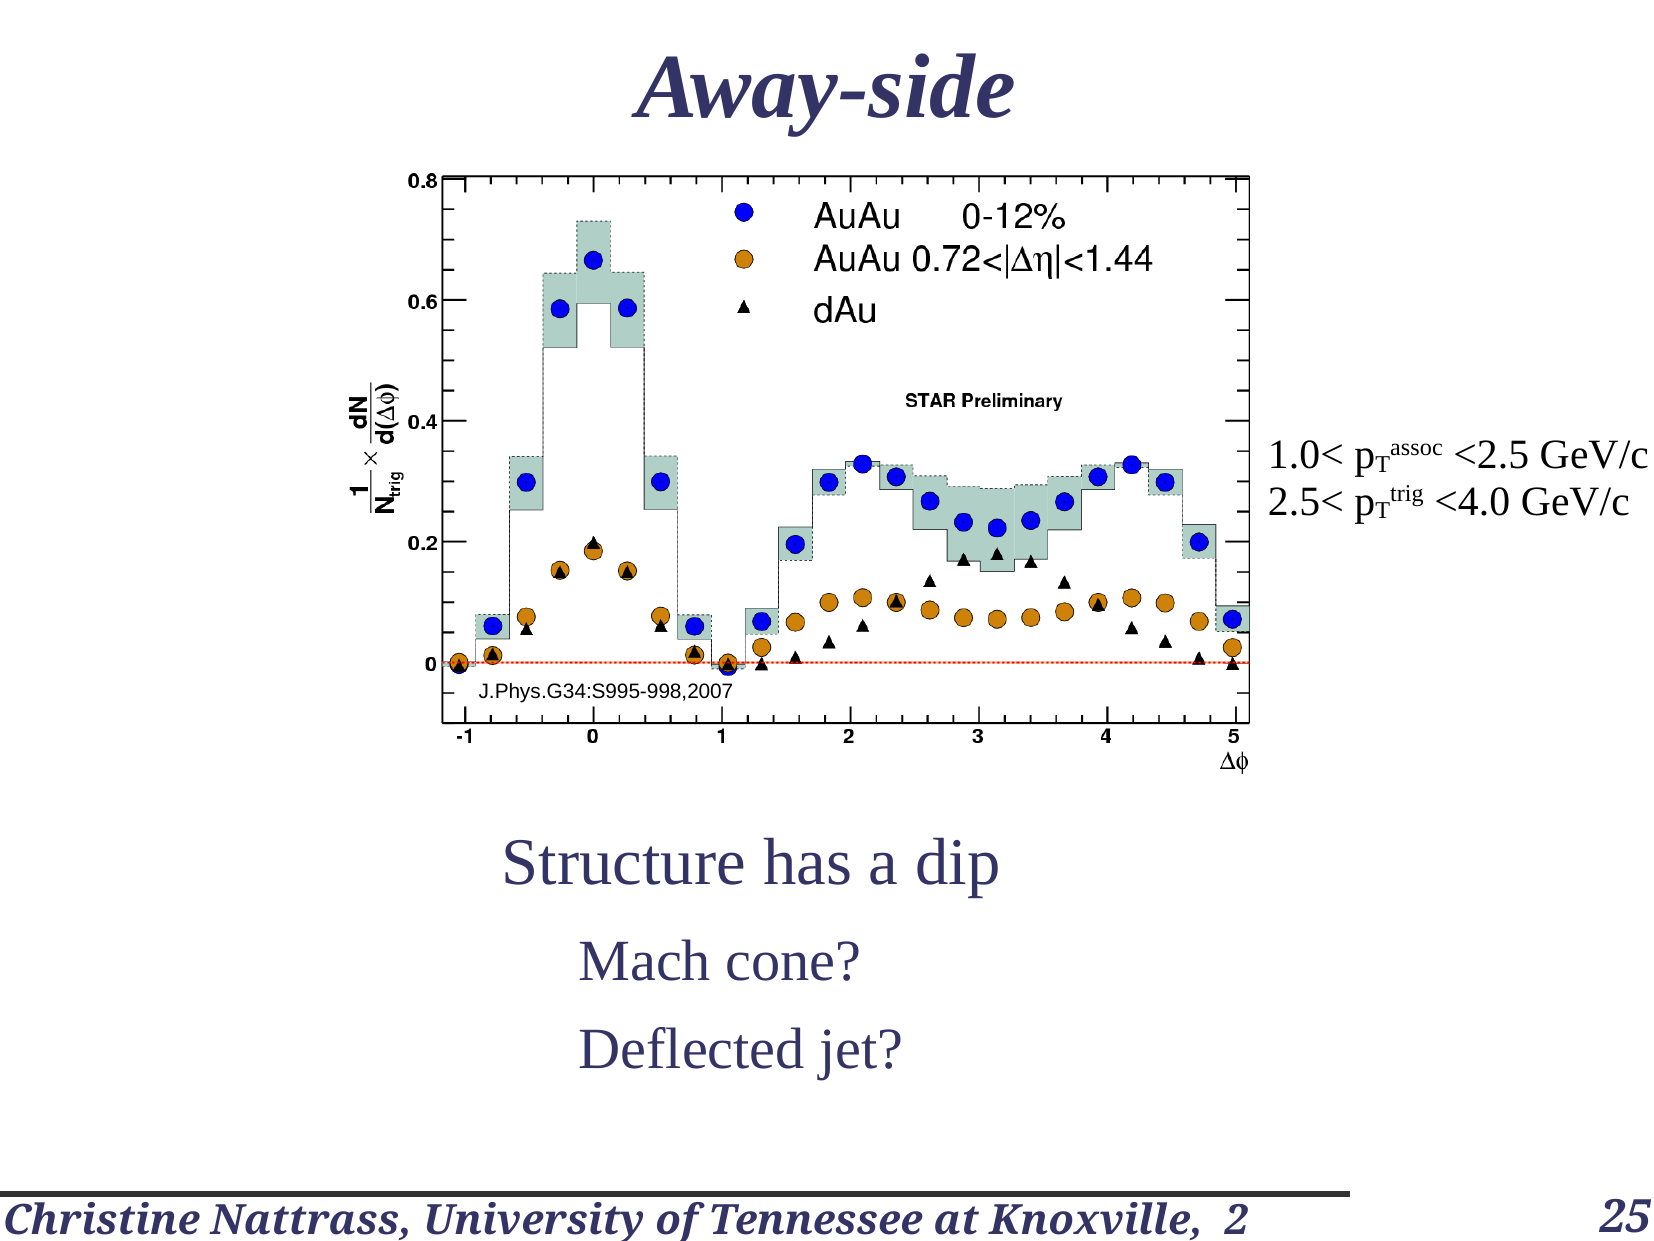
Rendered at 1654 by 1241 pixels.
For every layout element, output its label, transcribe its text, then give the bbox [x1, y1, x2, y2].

picture [349, 173, 1250, 774]
title Away-side [82, 21, 1571, 153]
text_box 1.0< pTassoc <2.5 GeV/c 2.5< pTtrig <4.0 GeV/c [1253, 424, 1654, 563]
text_box J.Phys.G34:S995-998,2007 [463, 672, 755, 711]
list Structure has a dip Mach cone? Deflected jet? [484, 825, 1227, 1094]
